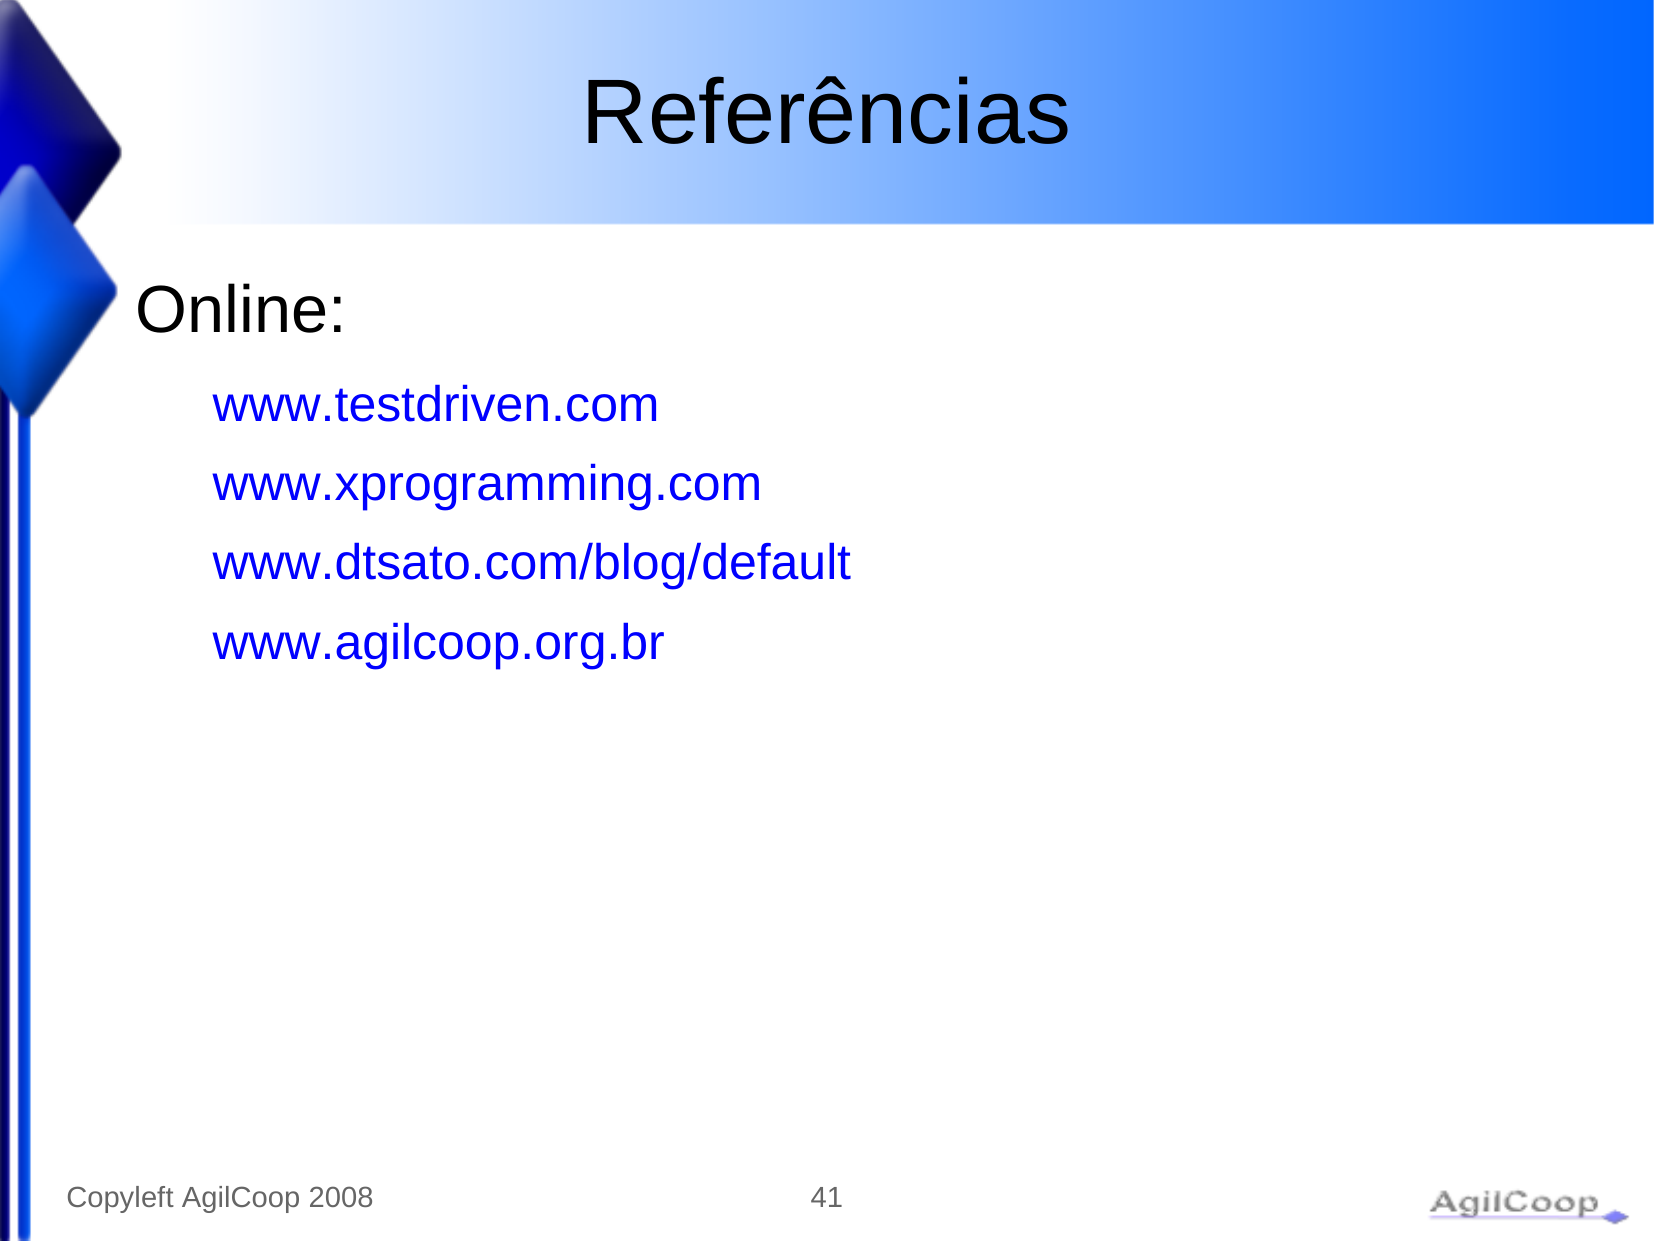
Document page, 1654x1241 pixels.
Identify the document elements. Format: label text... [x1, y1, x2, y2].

list Online: www.testdriven.com www.xprogramming.com www.dtsato.com/blog/default www.agilcoop.org.br [118, 271, 1607, 1108]
picture [0, 0, 1654, 1241]
title Referências [82, 15, 1571, 208]
